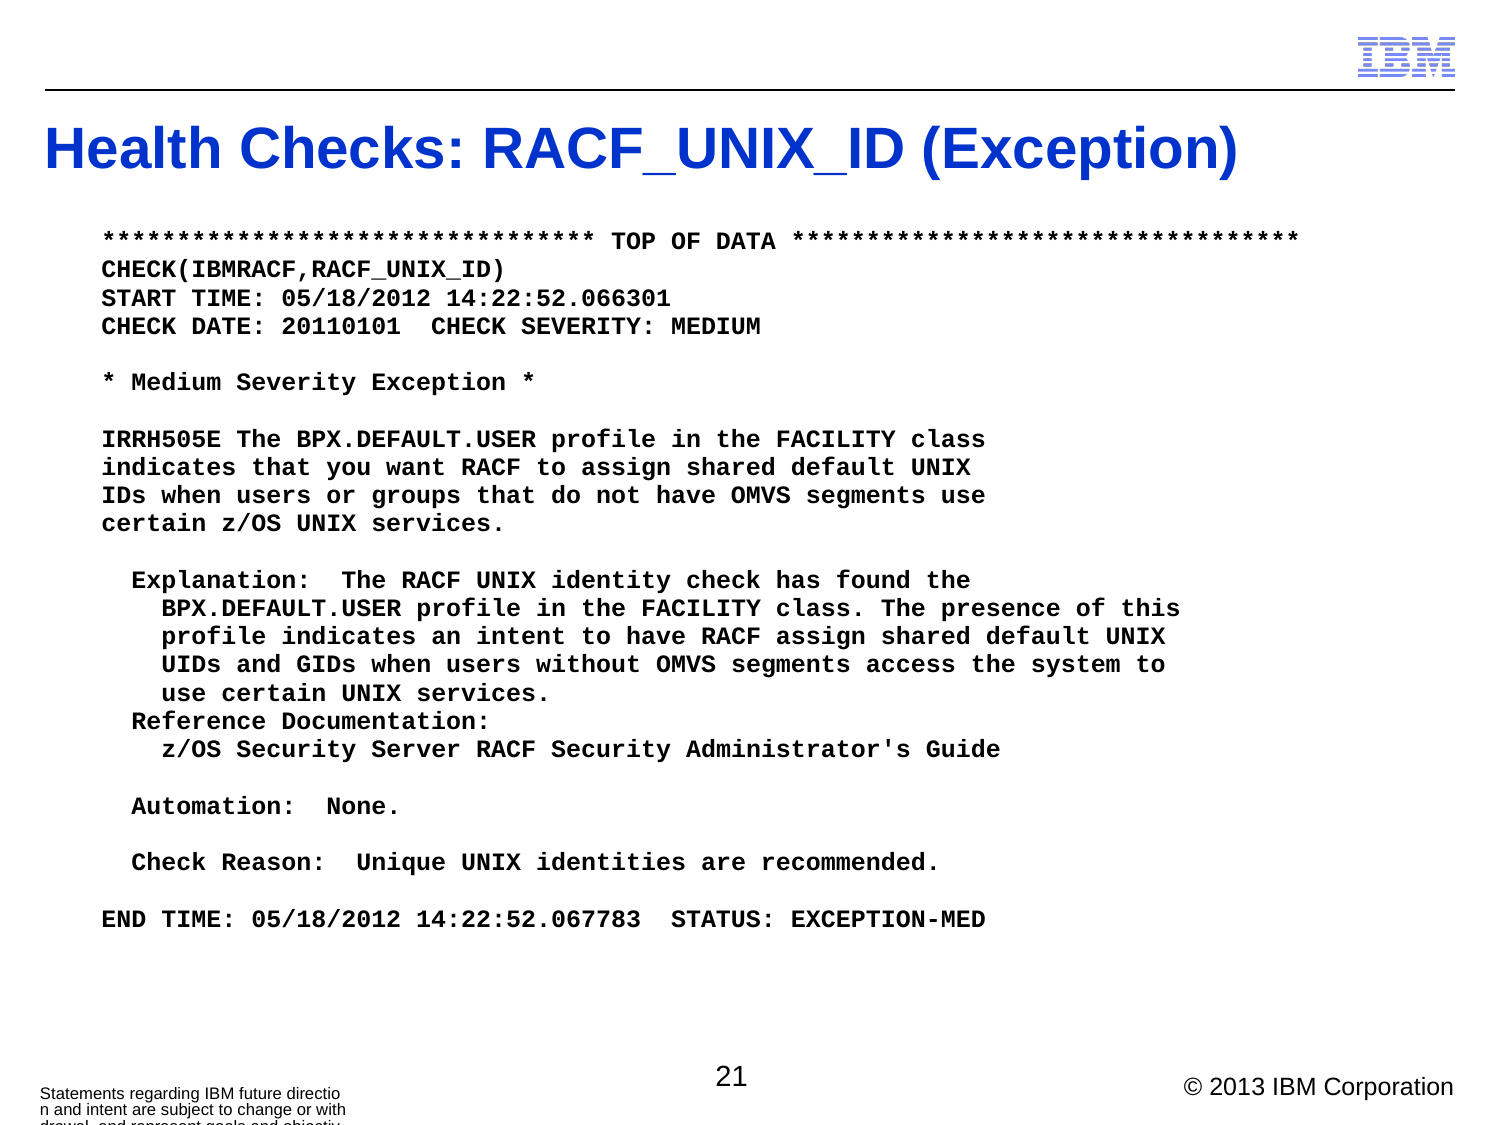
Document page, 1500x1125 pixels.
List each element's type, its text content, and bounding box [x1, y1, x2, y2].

title Health Checks: RACF_UNIX_ID (Exception) [29, 89, 1455, 211]
picture [1358, 37, 1455, 77]
table_header ********************************* TOP OF DATA ********************************** CHECK(IBMRACF,RACF_UNIX_ID) START TIME: 05/18/2012 14:22:52.066301 CHECK DATE: 20110101 CHECK SEVERITY: MEDIUM * Medium Severity Exception * IRRH505E The BPX.DEFAULT.USER profile in the FACILITY class indicates that you want RACF to assign shared default UNIX IDs when users or groups that do not have OMVS segments use certain z/OS UNIX services. Explanation: The RACF UNIX identity check has found the BPX.DEFAULT.USER profile in the FACILITY class. The presence of this profile indicates an intent to have RACF assign shared default UNIX UIDs and GIDs when users without OMVS segments access the system to use certain UNIX services. Reference Documentation: z/OS Security Server RACF Security Administrator's Guide Automation: None. Check Reason: Unique UNIX identities are recommended. END TIME: 05/18/2012 14:22:52.067783 STATUS: EXCEPTION-MED [87, 193, 1388, 1050]
